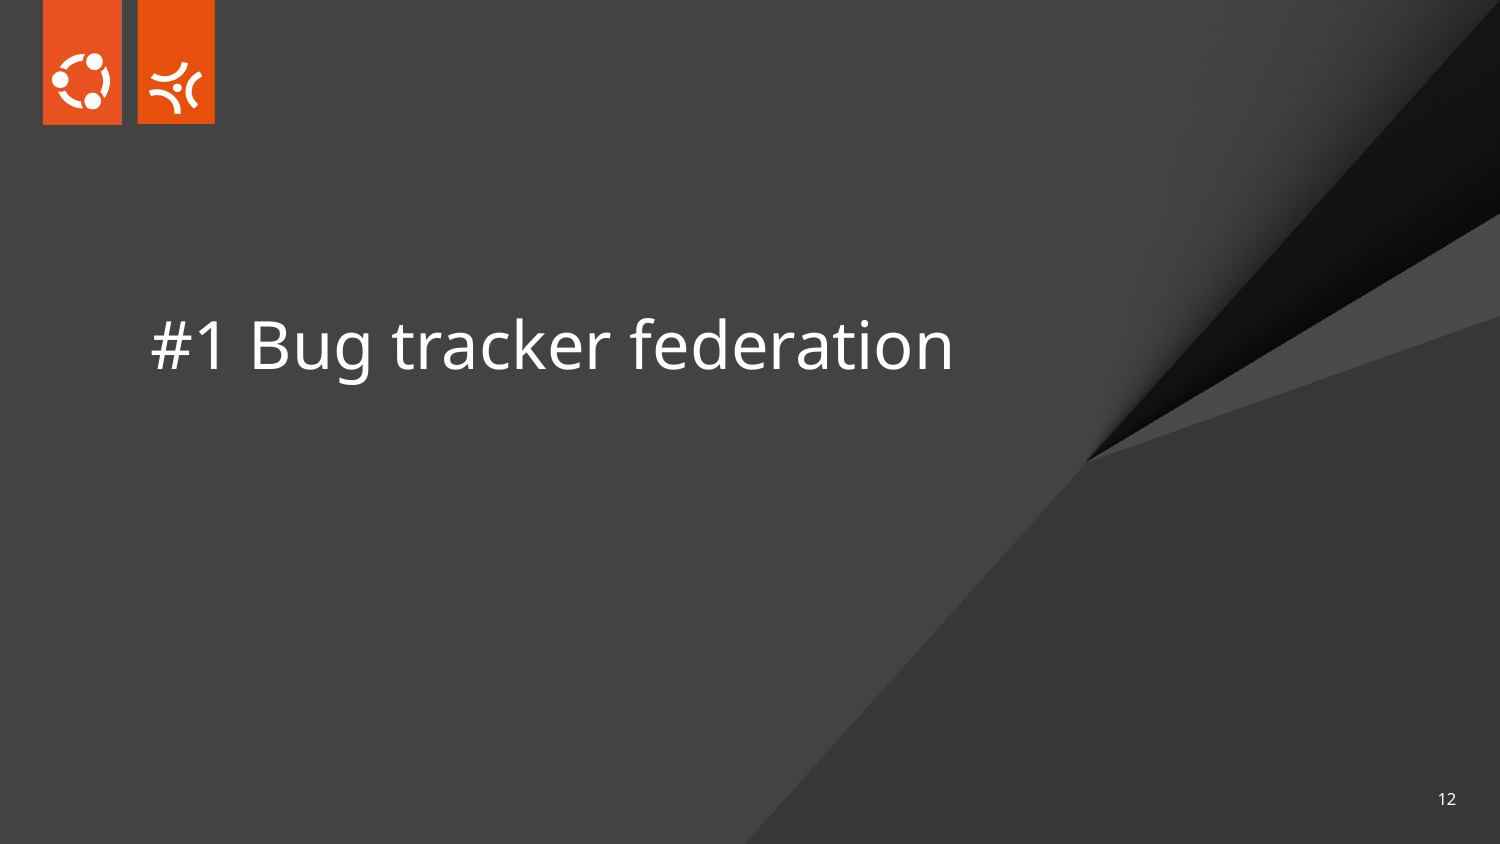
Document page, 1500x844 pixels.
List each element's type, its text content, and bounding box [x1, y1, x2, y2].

picture [0, 0, 1500, 844]
slide_number <number> [1381, 773, 1472, 839]
title #1 Bug tracker federation [150, 300, 1049, 383]
